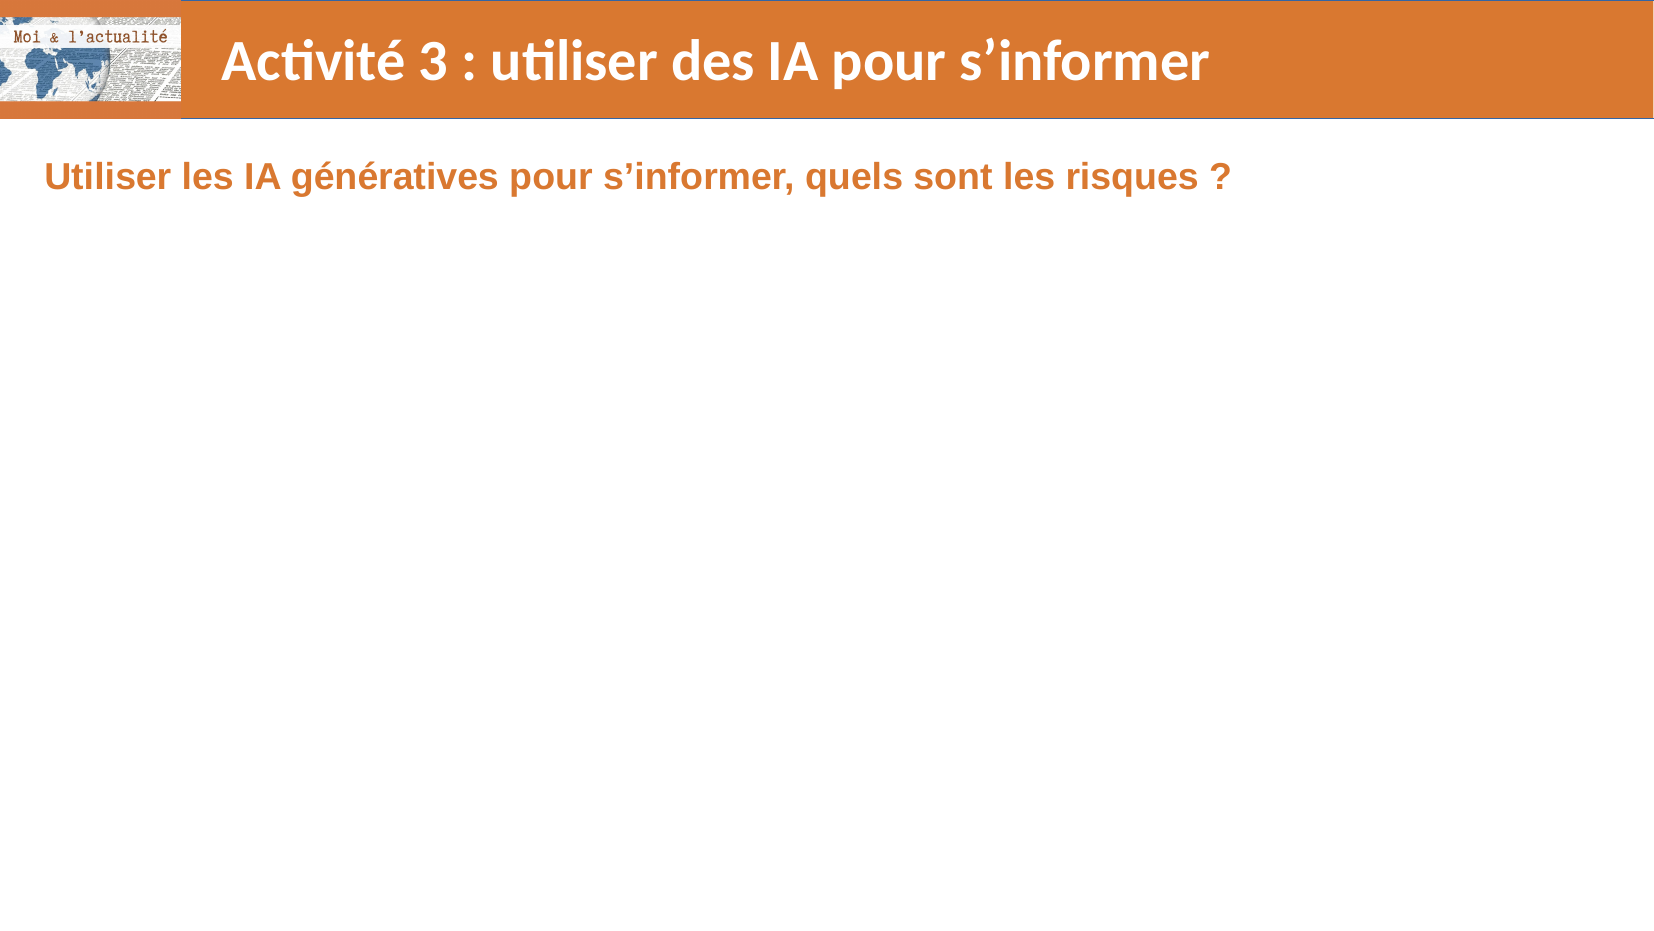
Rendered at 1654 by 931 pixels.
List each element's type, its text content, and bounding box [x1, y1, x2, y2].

text_box Activité 3 : utiliser des IA pour s’informer [206, 29, 1654, 103]
text_box [181, 0, 1654, 119]
picture [0, 0, 181, 119]
text_box Utiliser les IA génératives pour s’informer, quels sont les risques ? [29, 147, 1625, 237]
